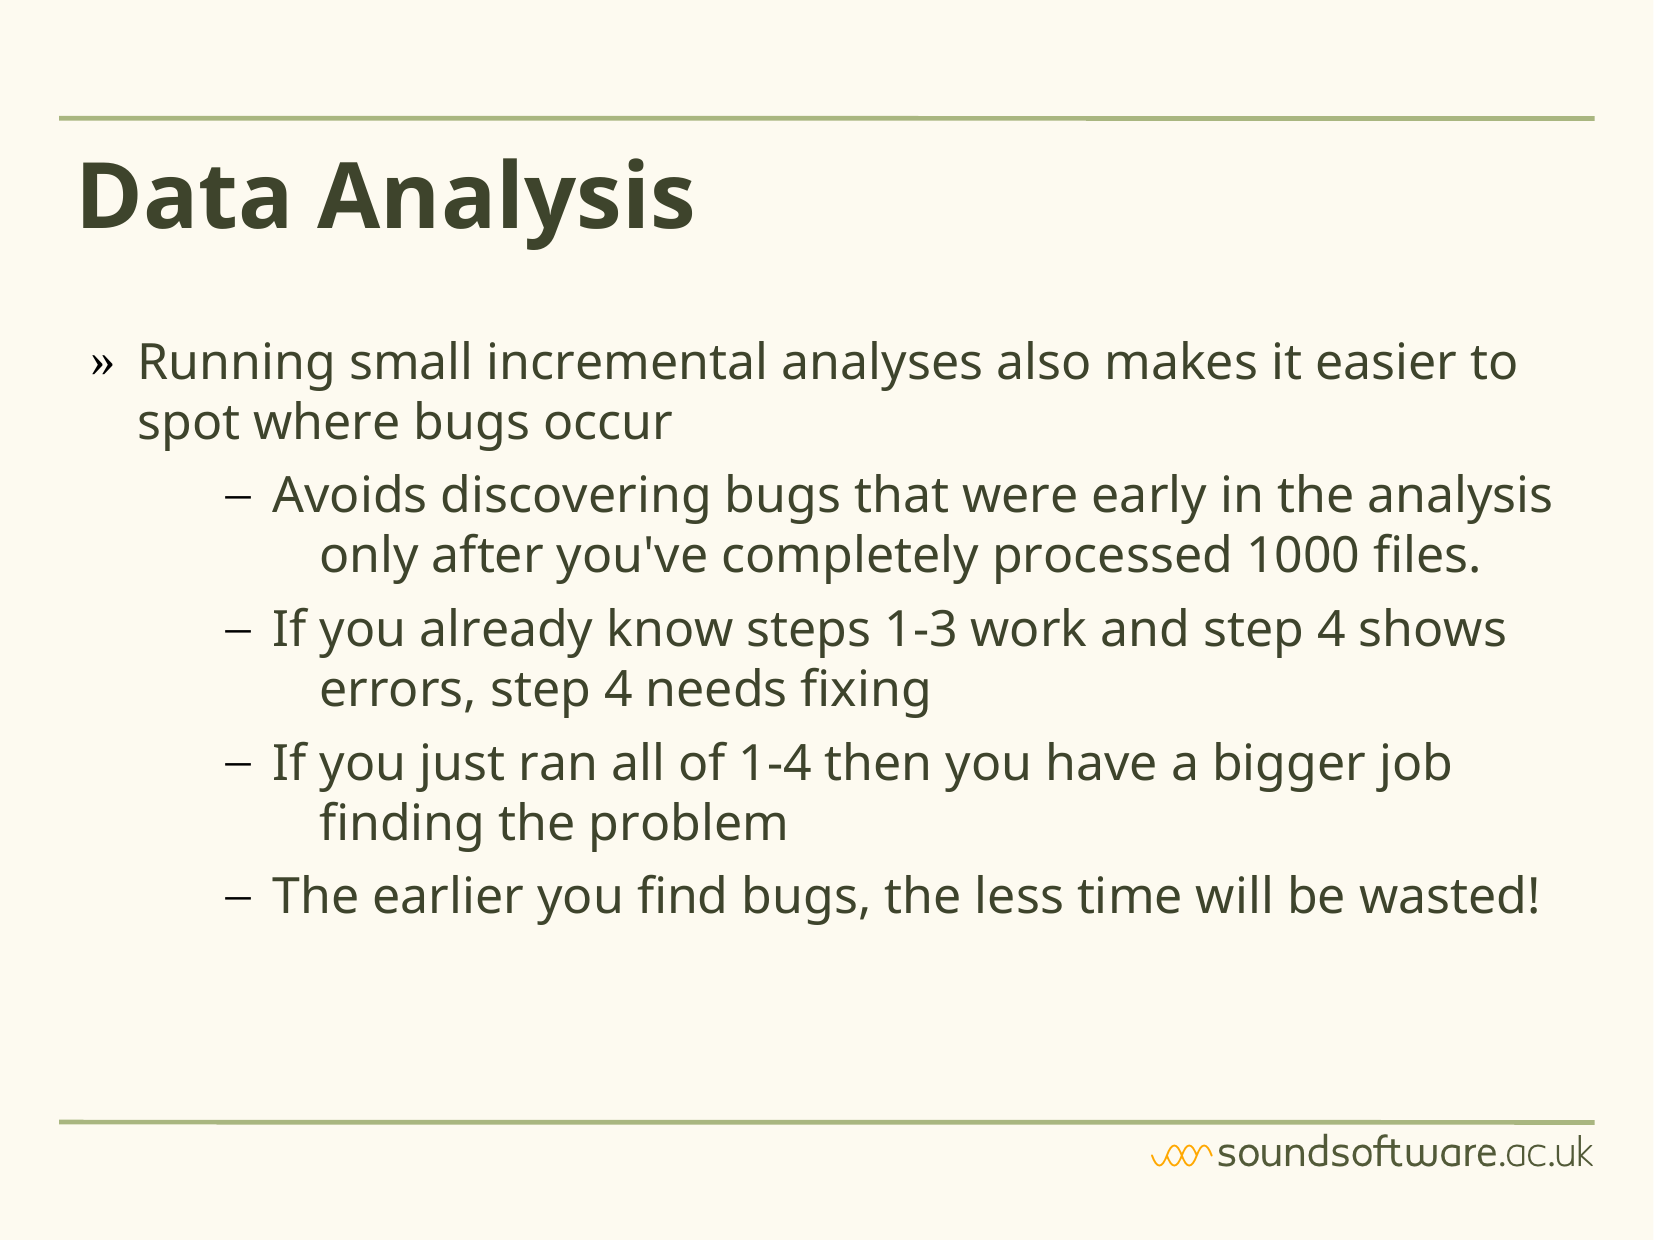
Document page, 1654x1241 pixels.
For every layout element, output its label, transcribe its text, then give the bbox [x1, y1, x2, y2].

title Data Analysis [59, 109, 1594, 274]
list Running small incremental analyses also makes it easier to spot where bugs occur Avoids discovering bugs that were early in the analysis only after you've completely processed 1000 files. If you already know steps 1-3 work and step 4 shows errors, step 4 needs fixing If you just ran all of 1-4 then you have a bigger job finding the problem The earlier you find bugs, the less time will be wasted! [59, 321, 1594, 1140]
picture [1151, 1140, 1593, 1167]
